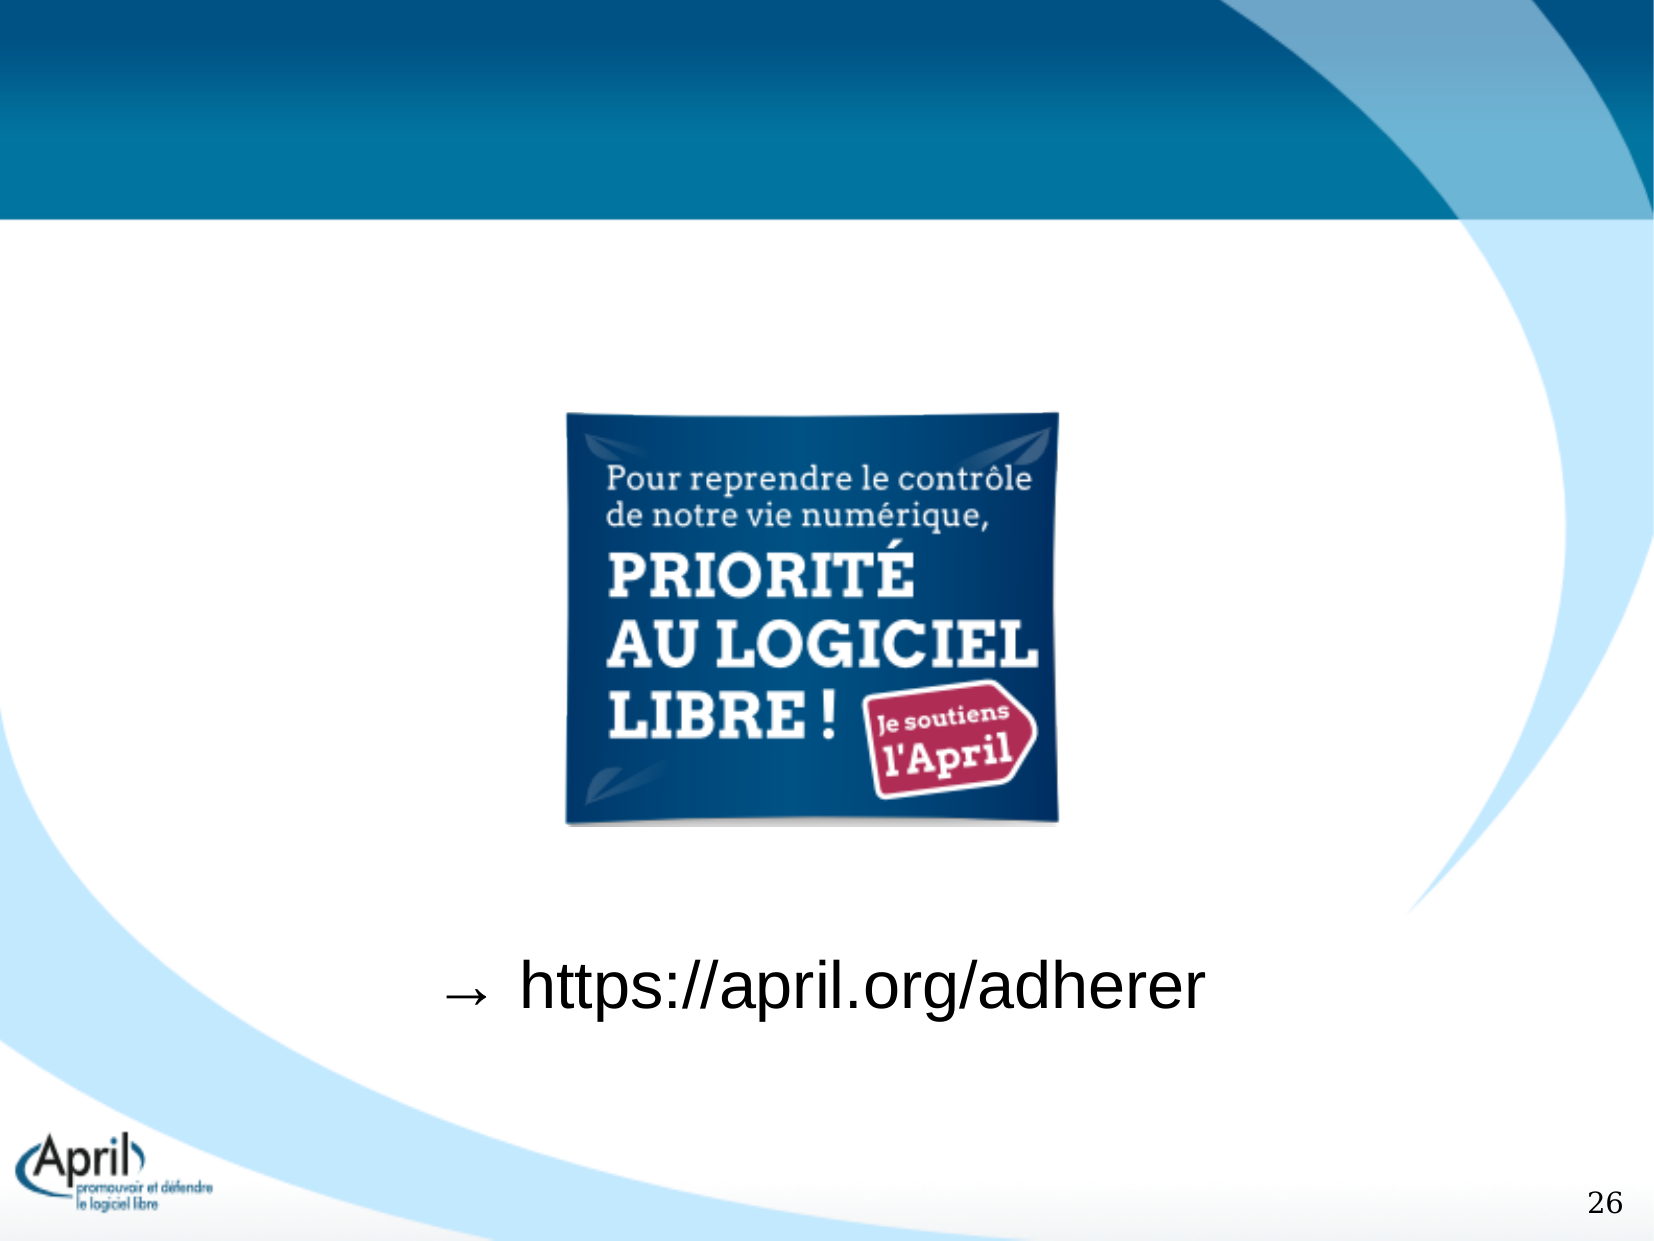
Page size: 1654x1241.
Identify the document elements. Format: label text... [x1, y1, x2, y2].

subtitle → https://april.org/adherer [76, 206, 1565, 1167]
picture [561, 409, 1062, 827]
picture [0, 0, 1654, 1241]
